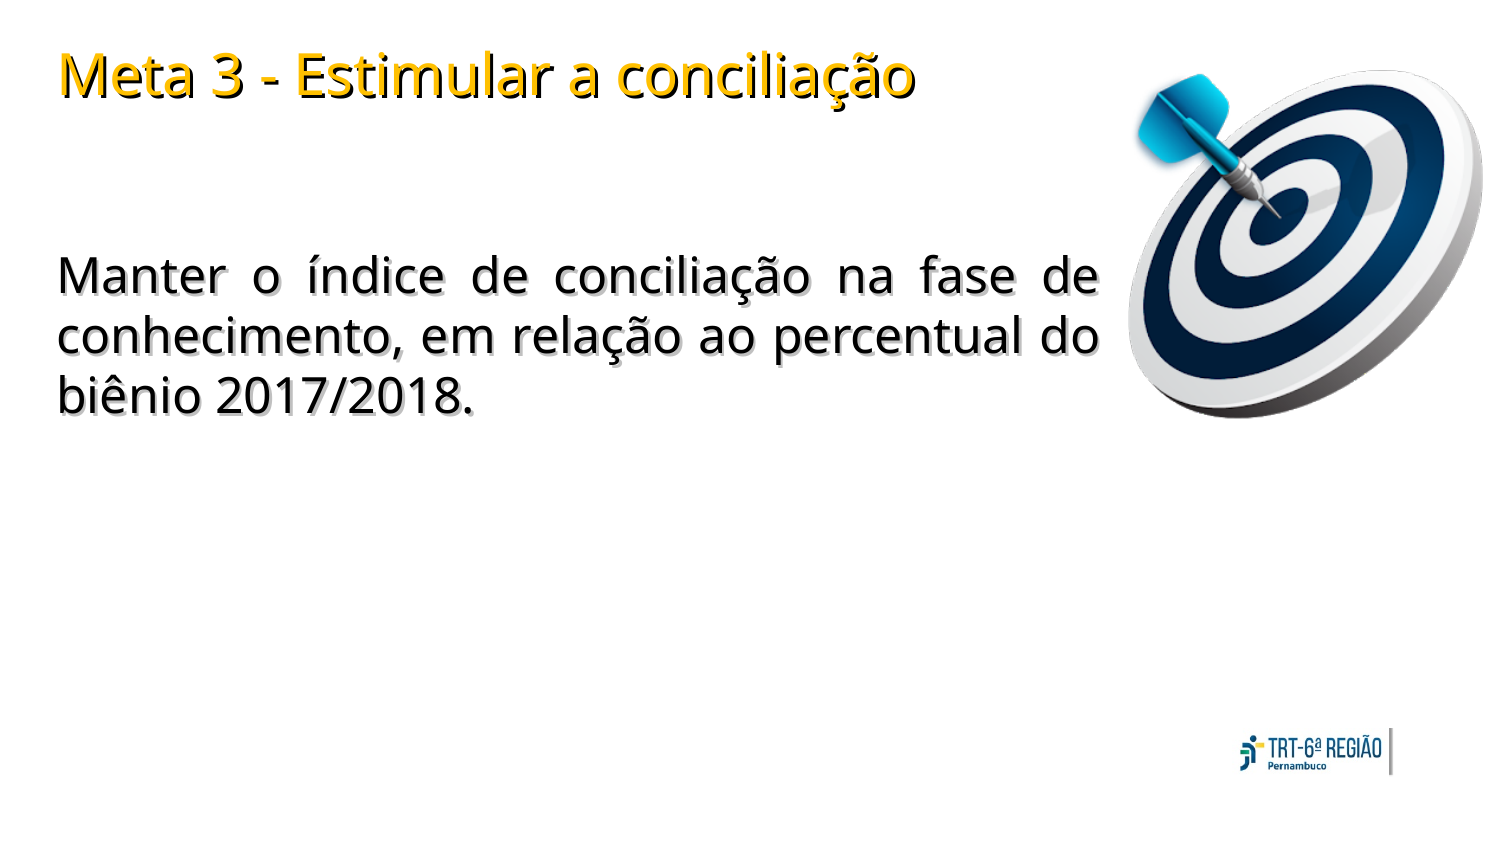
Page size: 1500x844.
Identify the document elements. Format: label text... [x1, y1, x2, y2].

picture [1128, 67, 1483, 422]
list Manter o índice de conciliação na fase de conhecimento, em relação ao percentual do biênio 2017/2018. [41, 236, 1223, 591]
title Meta 3 - Estimular a conciliação [41, 29, 1046, 237]
picture [1232, 728, 1389, 777]
